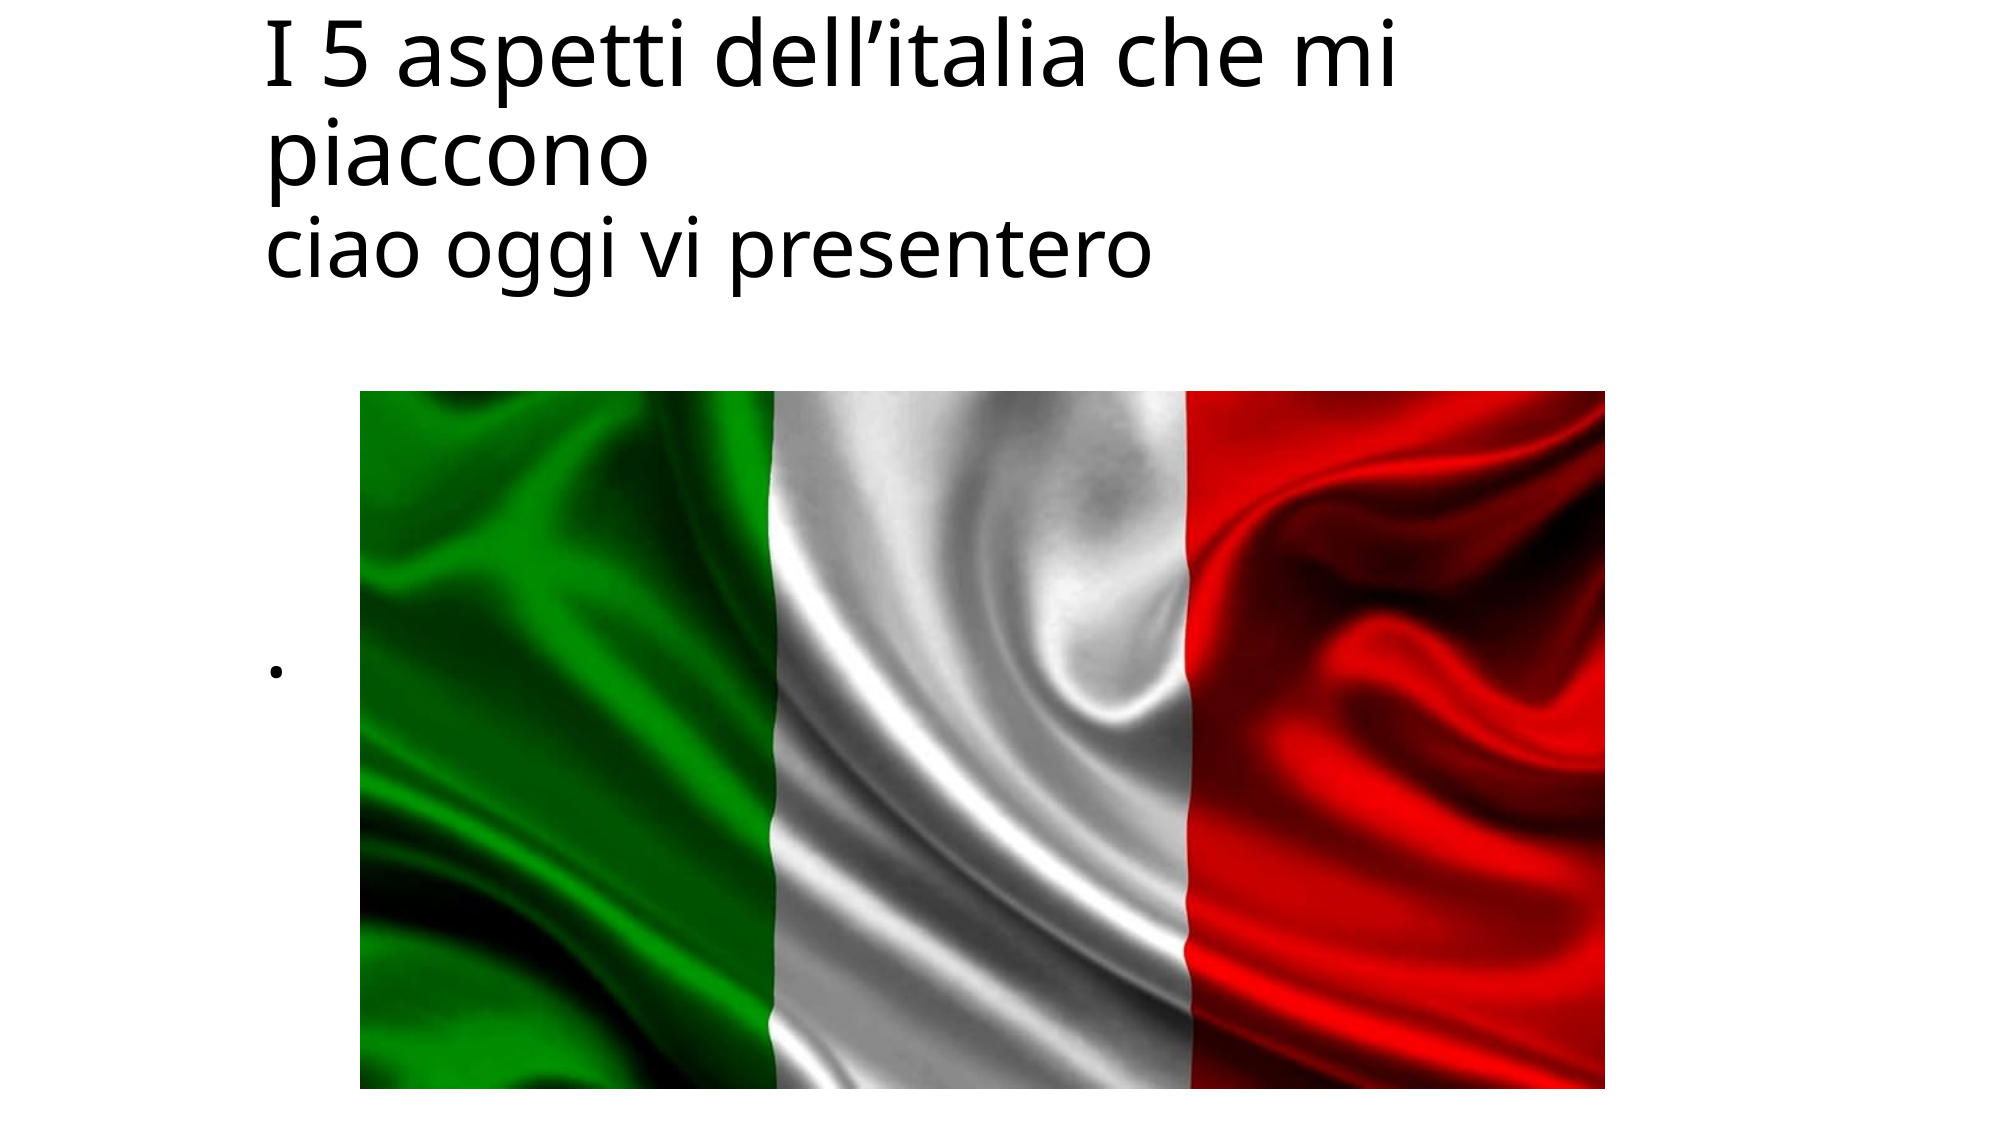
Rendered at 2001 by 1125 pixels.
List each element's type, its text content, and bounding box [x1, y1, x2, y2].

picture [360, 391, 1605, 590]
picture [360, 863, 1605, 1090]
subtitle . [249, 590, 1750, 863]
title I 5 aspetti dell’italia che mi piaccono ciao oggi vi presentero [249, 0, 1750, 392]
